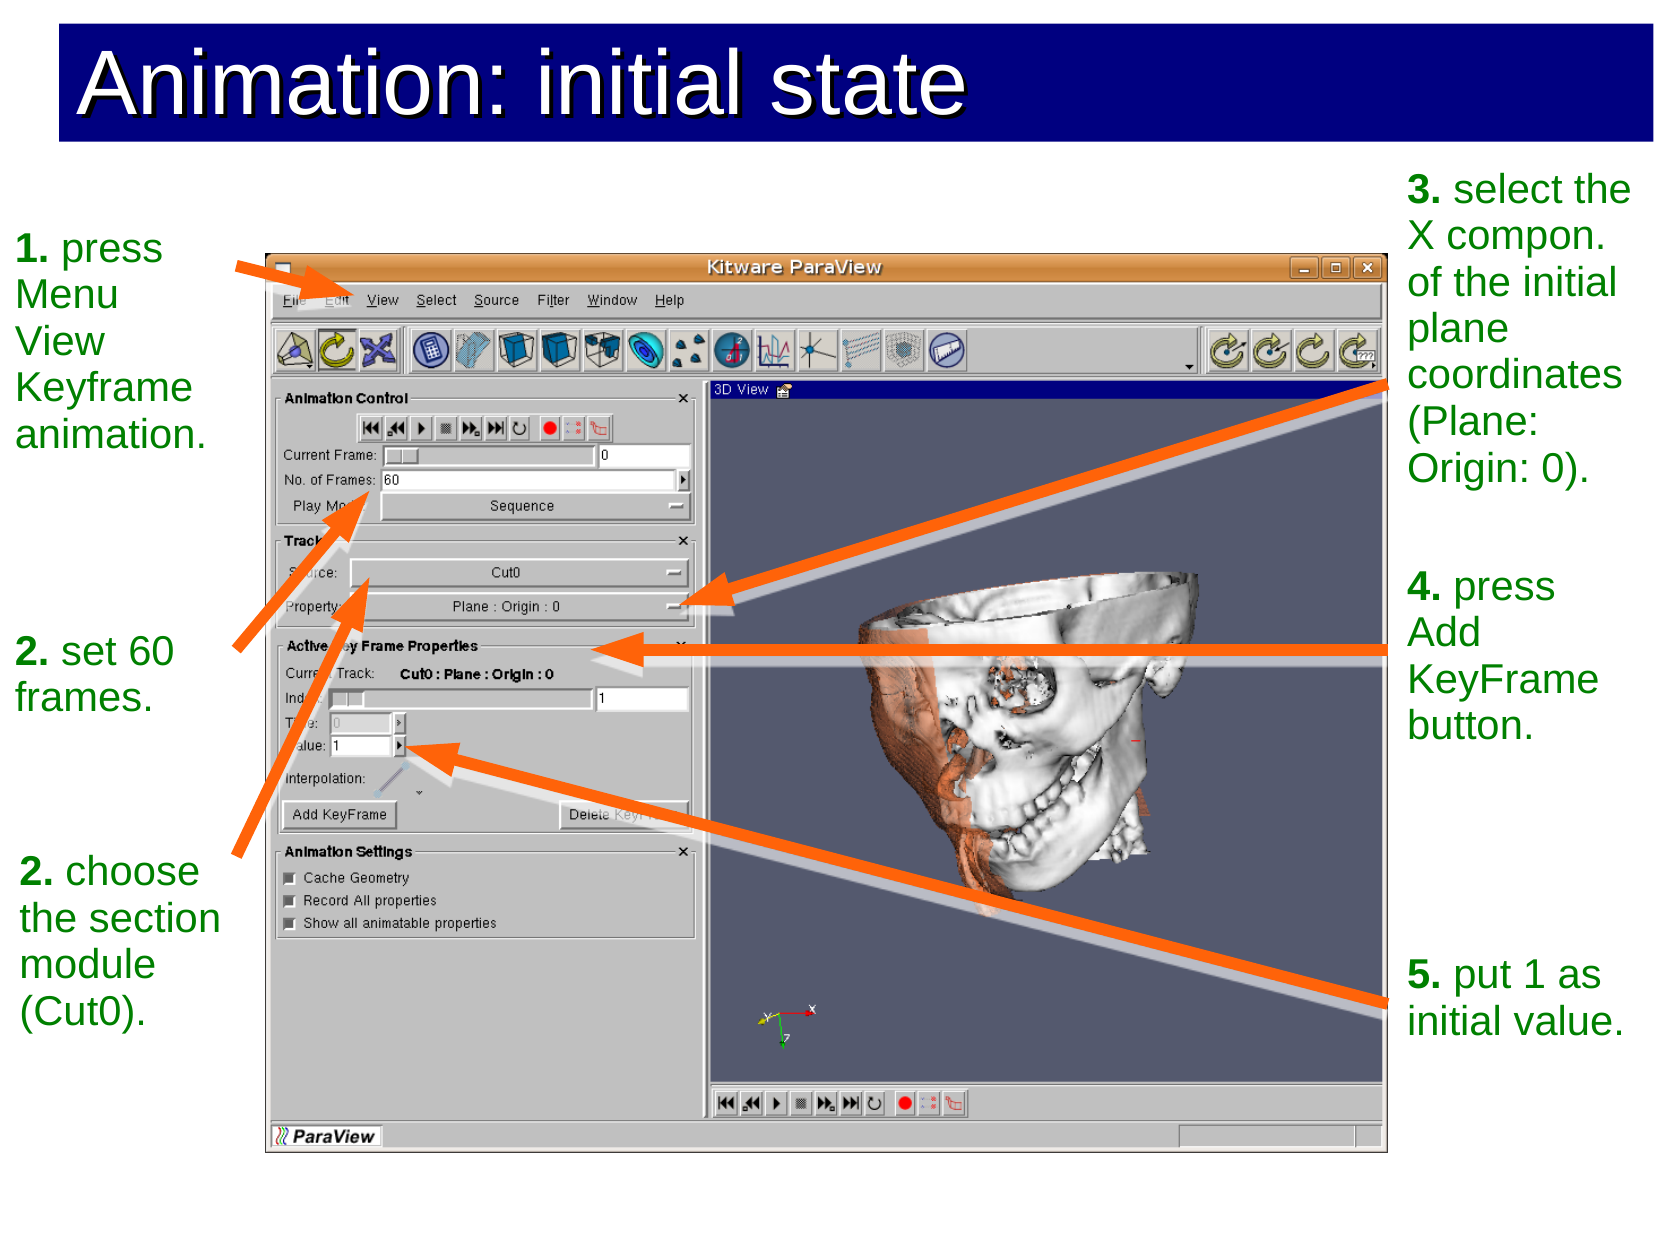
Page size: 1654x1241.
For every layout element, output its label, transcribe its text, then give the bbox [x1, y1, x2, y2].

title Animation: initial state [76, 23, 1565, 142]
picture [265, 253, 1388, 1153]
text_box 3. select the X compon. of the initial plane coordinates (Plane: Origin: 0). [1392, 158, 1654, 539]
text_box 2. choose the section module (Cut0). [4, 840, 237, 1066]
text_box 1. press Menu View Keyframe animation. [0, 217, 232, 494]
text_box 5. put 1 as initial value. [1392, 943, 1654, 1065]
text_box 2. set 60 frames. [0, 620, 232, 741]
text_box 4. press Add KeyFrame button. [1392, 555, 1654, 781]
